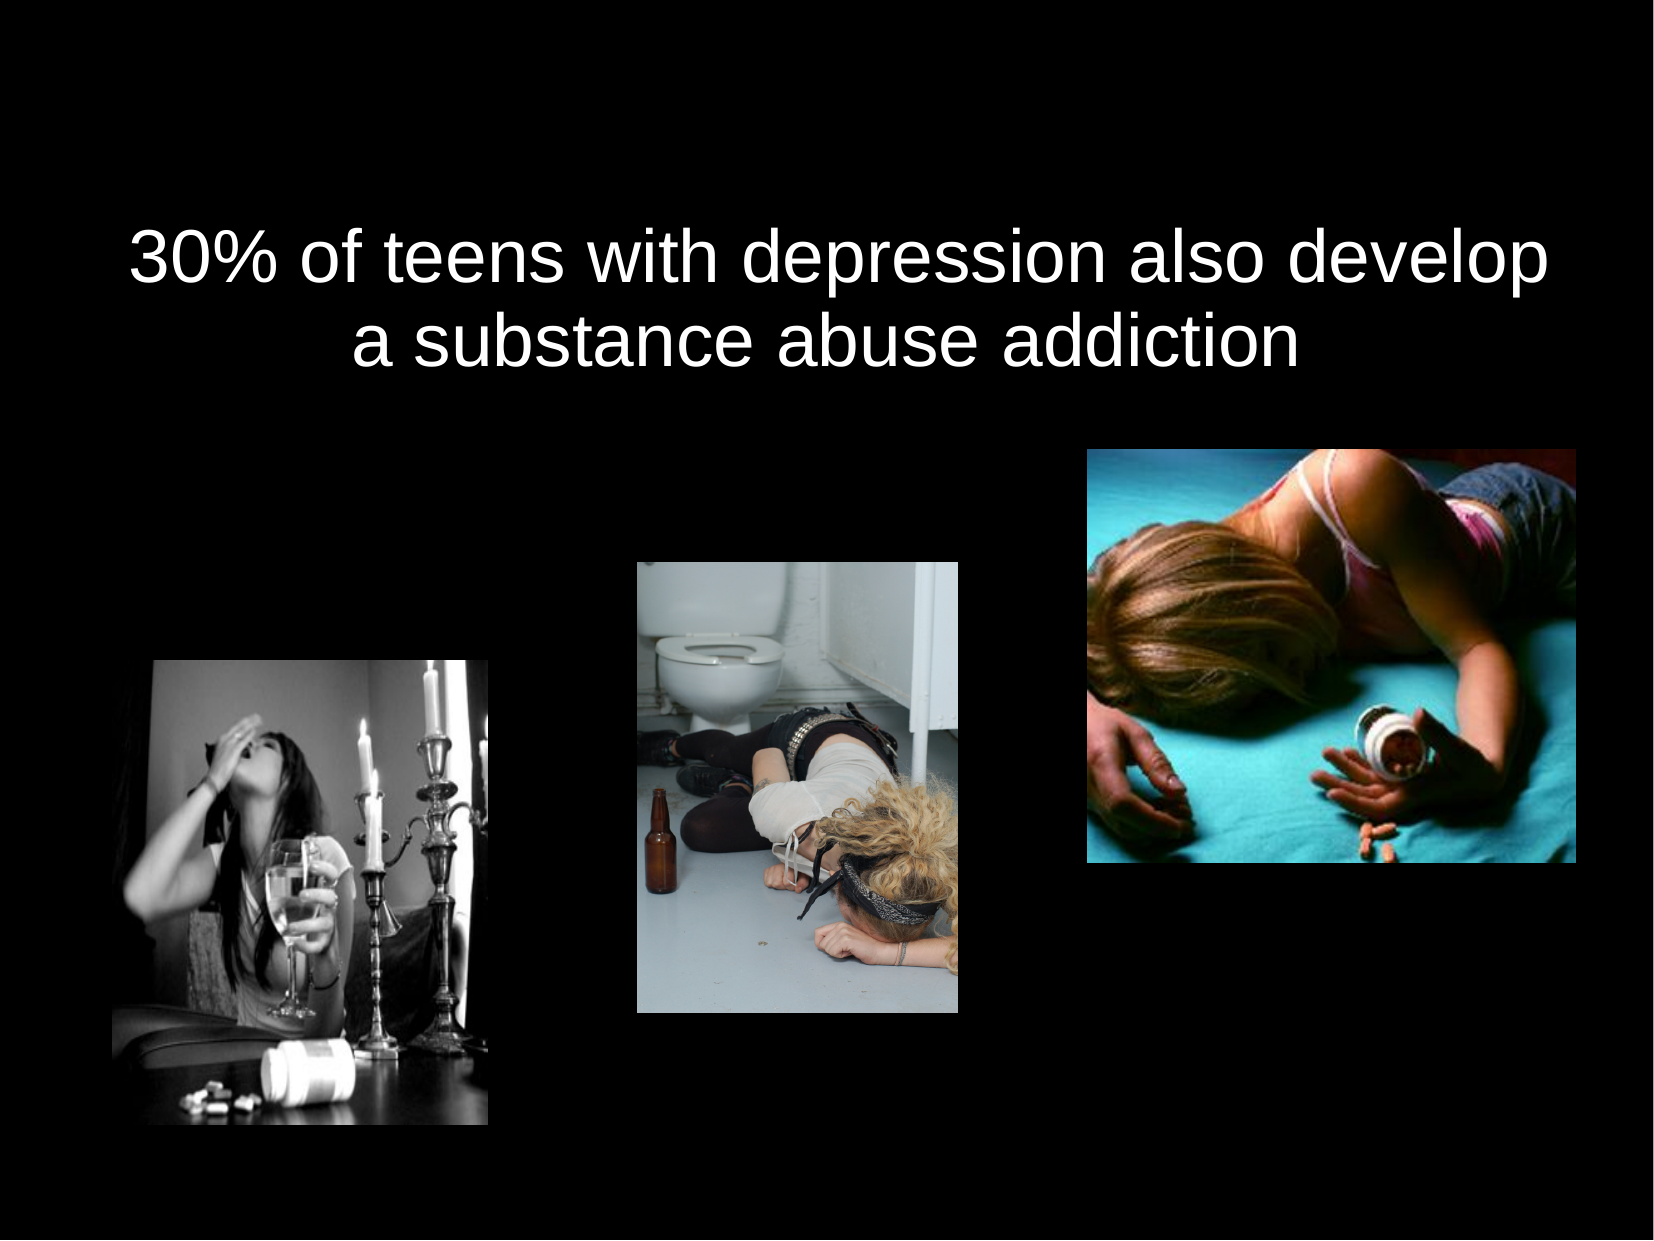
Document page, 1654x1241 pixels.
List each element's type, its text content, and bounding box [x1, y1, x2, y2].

picture [1087, 449, 1576, 863]
picture [112, 660, 488, 1126]
picture [637, 562, 958, 1013]
subtitle 30% of teens with depression also develop a substance abuse addiction [82, 56, 1571, 1102]
